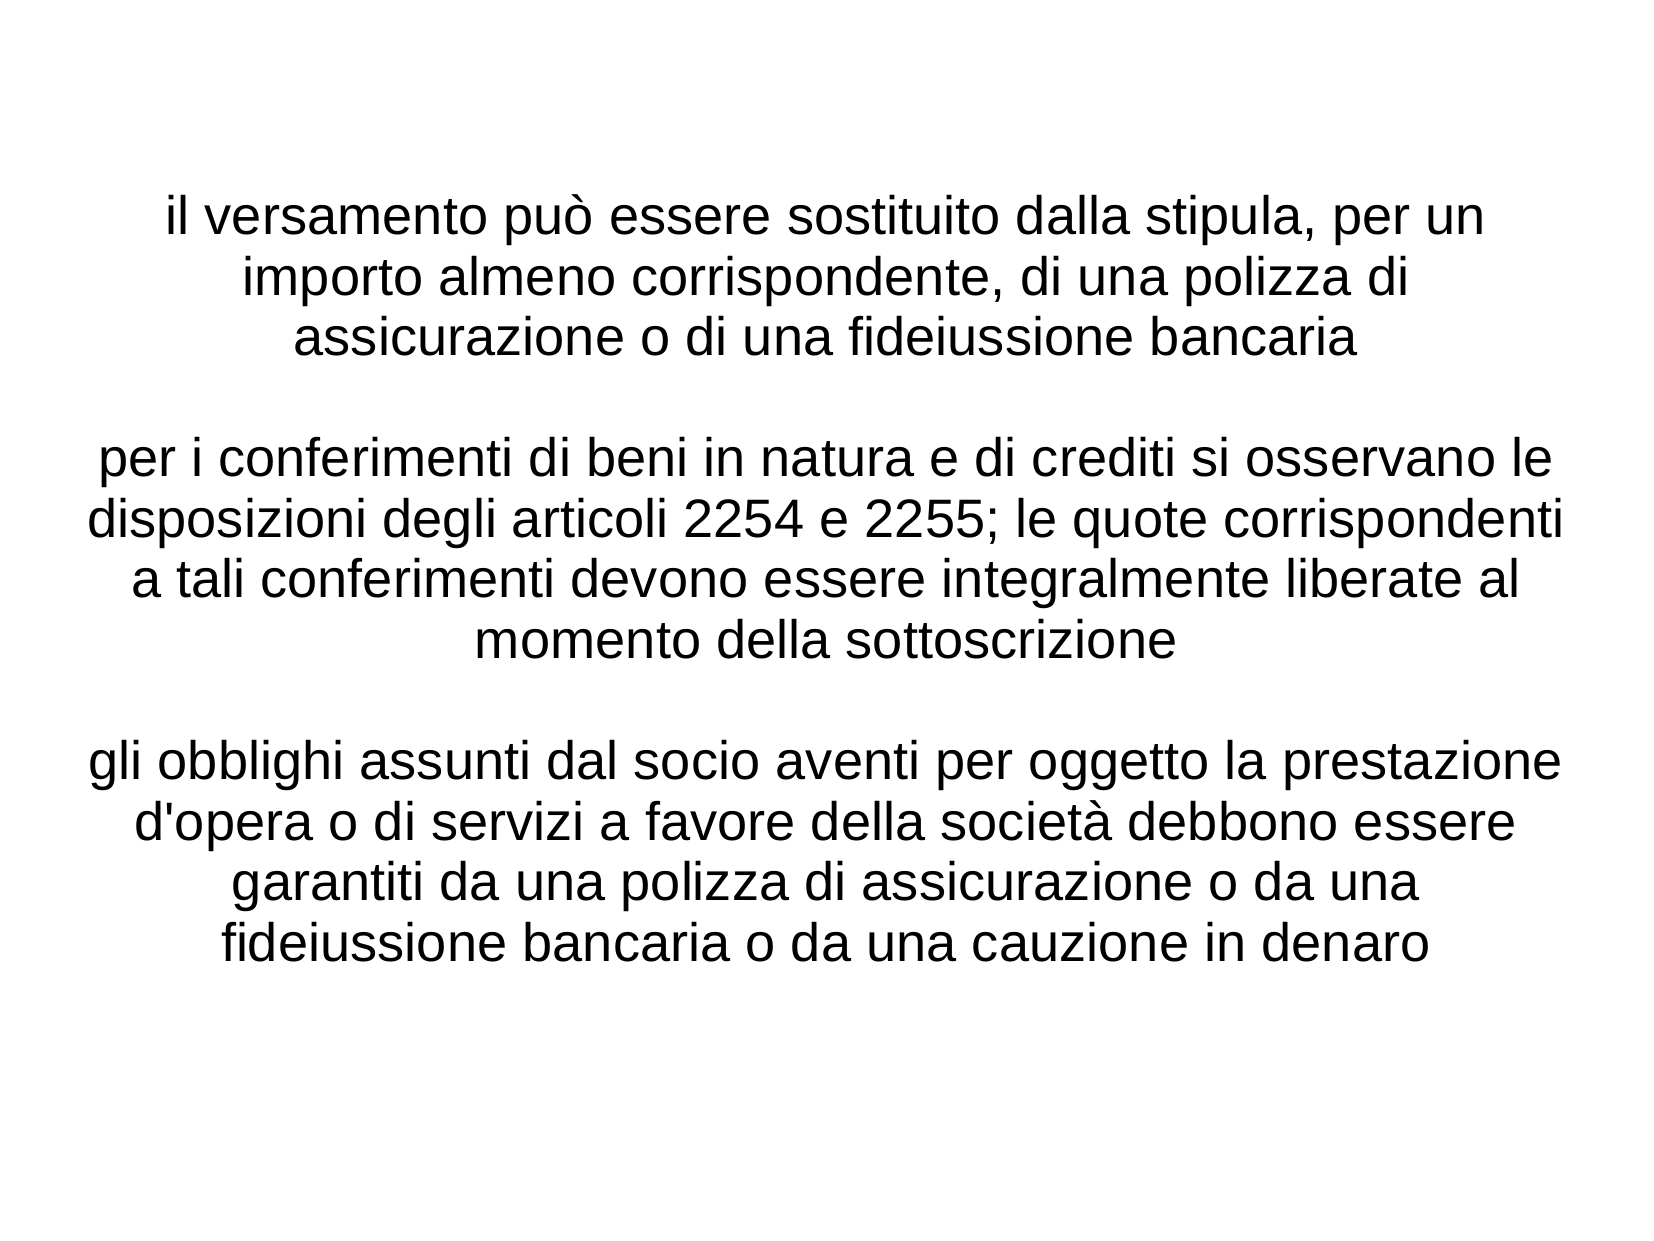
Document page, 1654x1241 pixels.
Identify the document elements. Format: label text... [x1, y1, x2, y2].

subtitle il versamento può essere sostituito dalla stipula, per un importo almeno corrispondente, di una polizza di assicurazione o di una fideiussione bancaria per i conferimenti di beni in natura e di crediti si osservano le disposizioni degli articoli 2254 e 2255; le quote corrispondenti a tali conferimenti devono essere integralmente liberate al momento della sottoscrizione gli obblighi assunti dal socio aventi per oggetto la prestazione d'opera o di servizi a favore della società debbono essere garantiti da una polizza di assicurazione o da una fideiussione bancaria o da una cauzione in denaro [82, 49, 1571, 1109]
